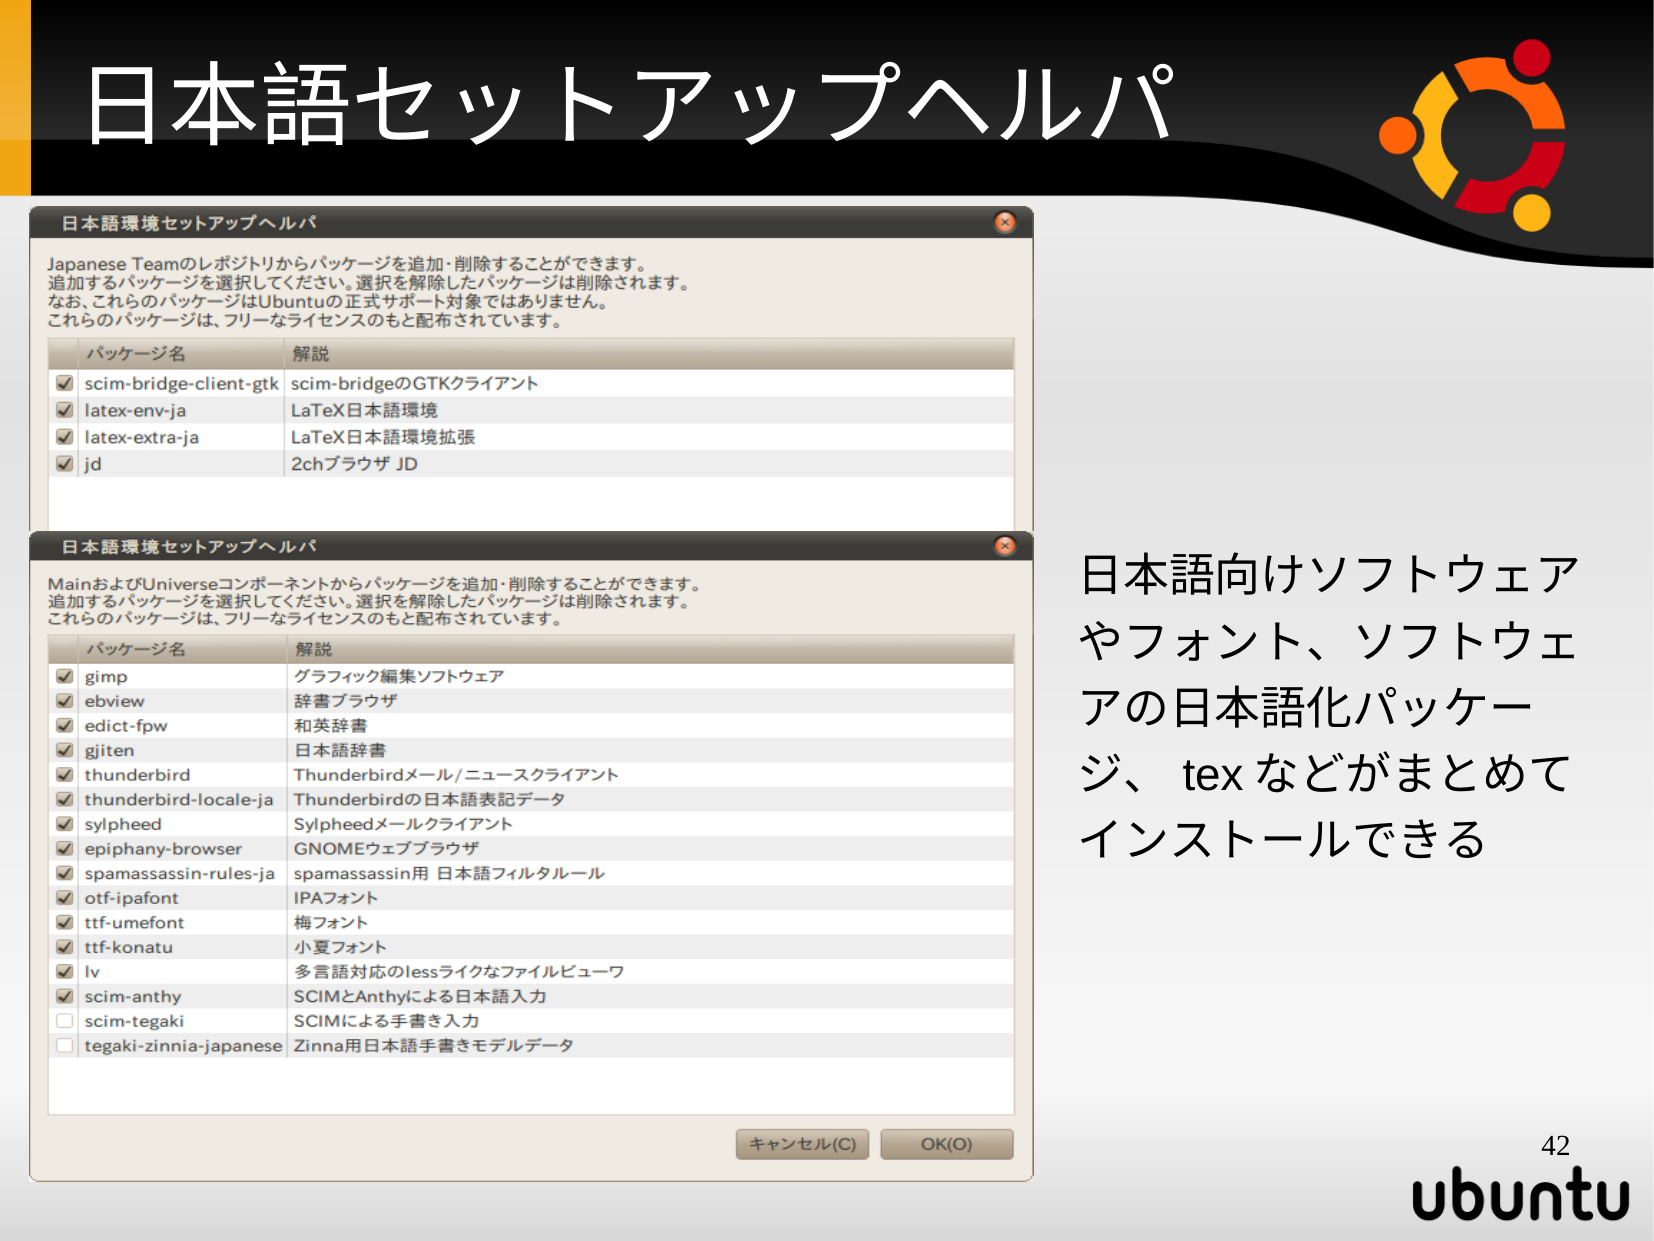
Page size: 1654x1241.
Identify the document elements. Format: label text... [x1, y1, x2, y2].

picture [0, 0, 1654, 1241]
text_box 日本語向けソフトウェアやフォント、ソフトウェアの日本語化パッケージ、texなどがまとめてインストールできる [1062, 531, 1625, 798]
title 日本語セットアップヘルパ [76, 7, 1565, 200]
